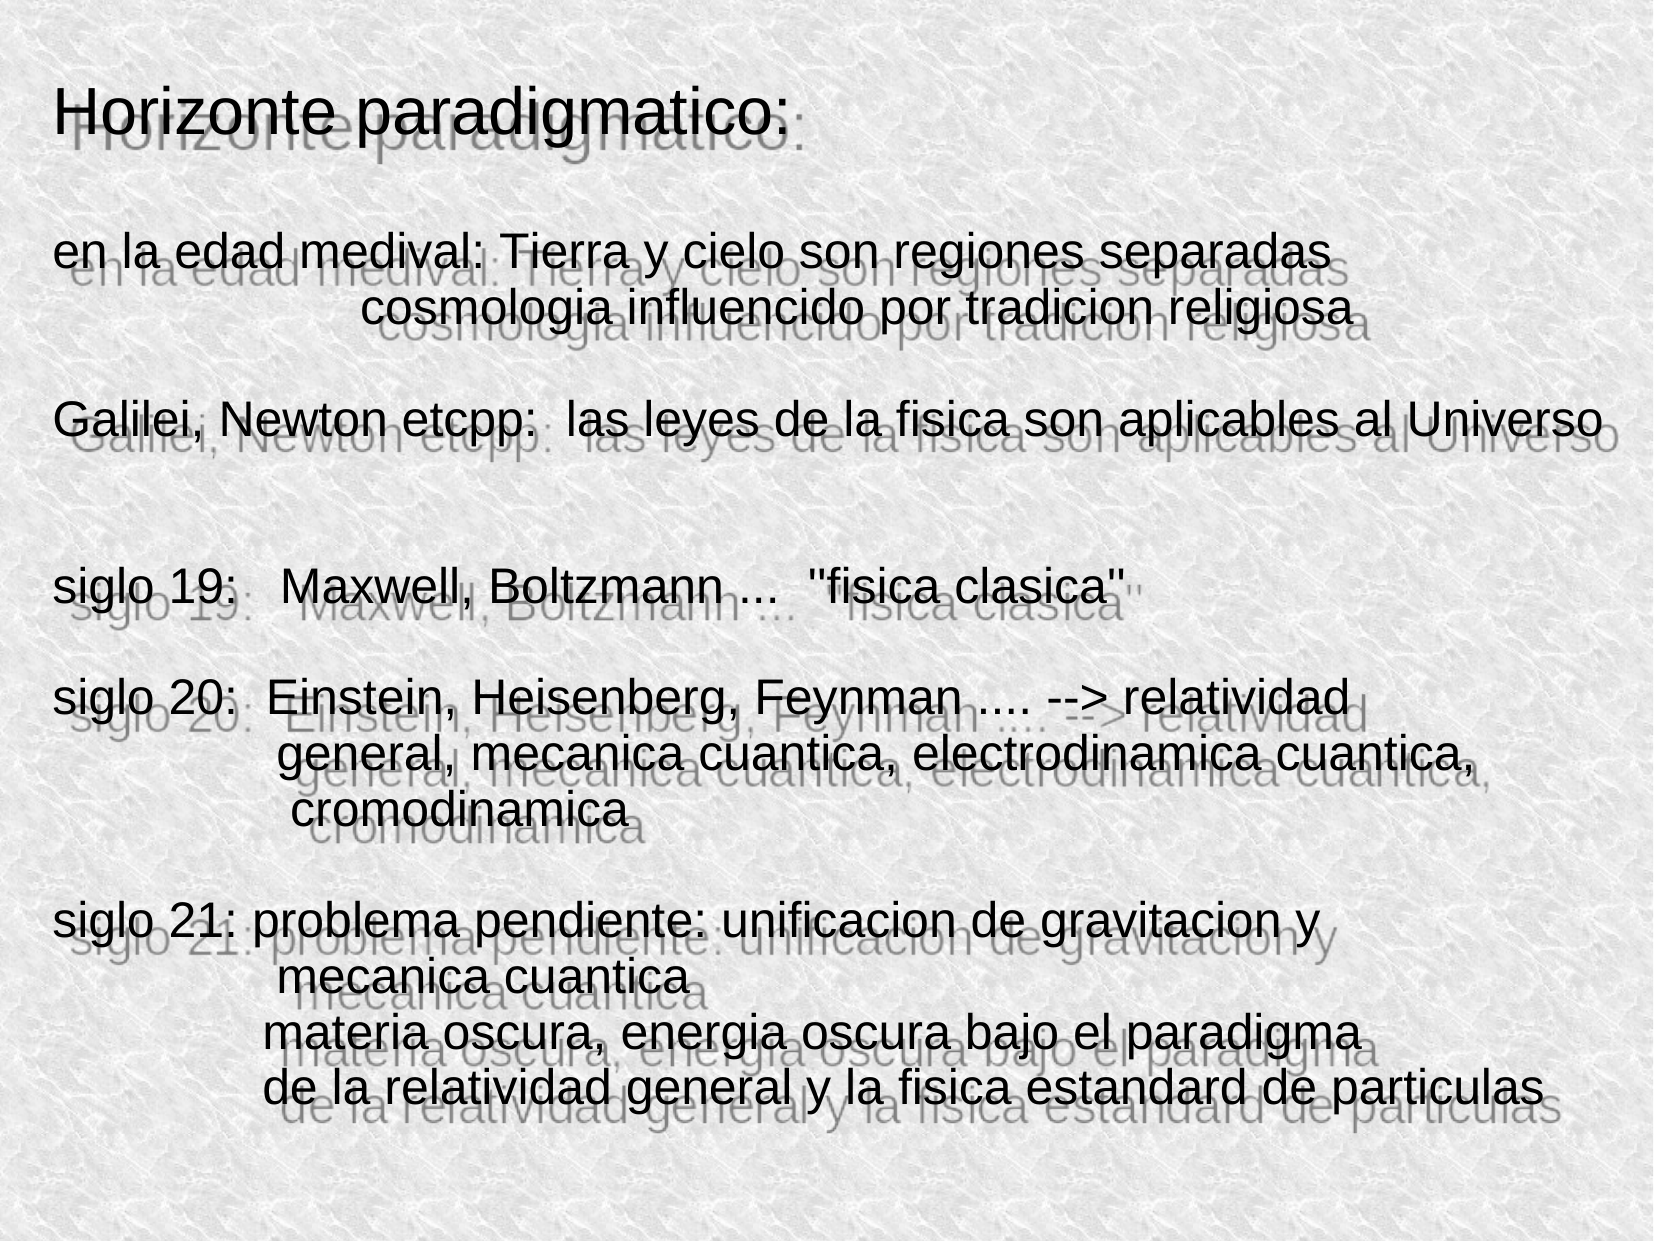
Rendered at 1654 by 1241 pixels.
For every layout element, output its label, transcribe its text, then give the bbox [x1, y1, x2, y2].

text_box Horizonte paradigmatico: en la edad medival: Tierra y cielo son regiones separadas cosmologia influencido por tradicion religiosa Galilei, Newton etcpp: las leyes de la fisica son aplicables al Universo siglo 19: Maxwell, Boltzmann ... ''fisica clasica'' siglo 20: Einstein, Heisenberg, Feynman .... --> relatividad general, mecanica cuantica, electrodinamica cuantica, cromodinamica siglo 21: problema pendiente: unificacion de gravitacion y mecanica cuantica materia oscura, energia oscura bajo el paradigma de la relatividad general y la fisica estandard de particulas [37, 66, 1653, 1179]
picture [0, 0, 1654, 1241]
